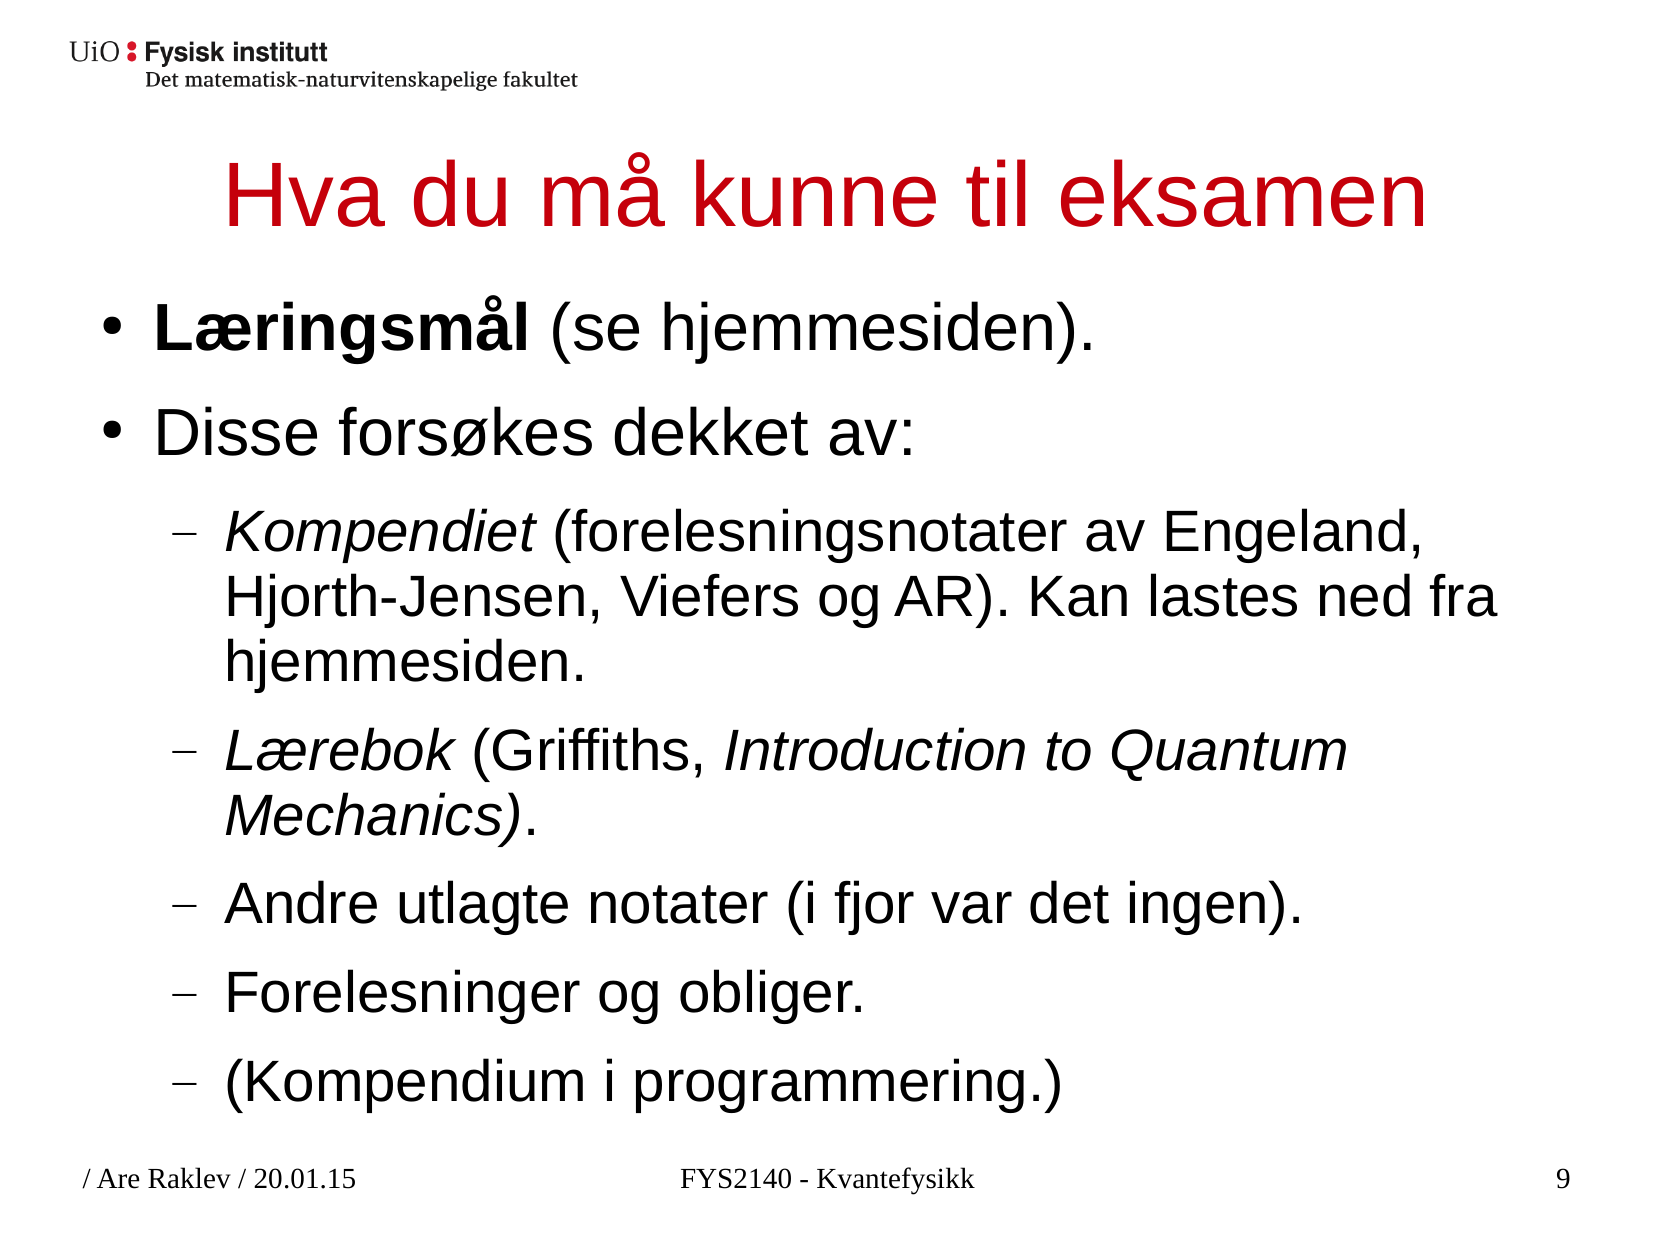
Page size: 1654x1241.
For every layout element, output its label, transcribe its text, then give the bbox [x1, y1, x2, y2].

picture [68, 37, 581, 93]
title Hva du må kunne til eksamen [82, 90, 1571, 290]
list Læringsmål (se hjemmesiden). Disse forsøkes dekket av: Kompendiet (forelesningsnotater av Engeland, Hjorth-Jensen, Viefers og AR). Kan lastes ned fra hjemmesiden. Lærebok (Griffiths, Introduction to Quantum Mechanics). Andre utlagte notater (i fjor var det ingen). Forelesninger og obliger. (Kompendium i programmering.) [82, 290, 1571, 1114]
